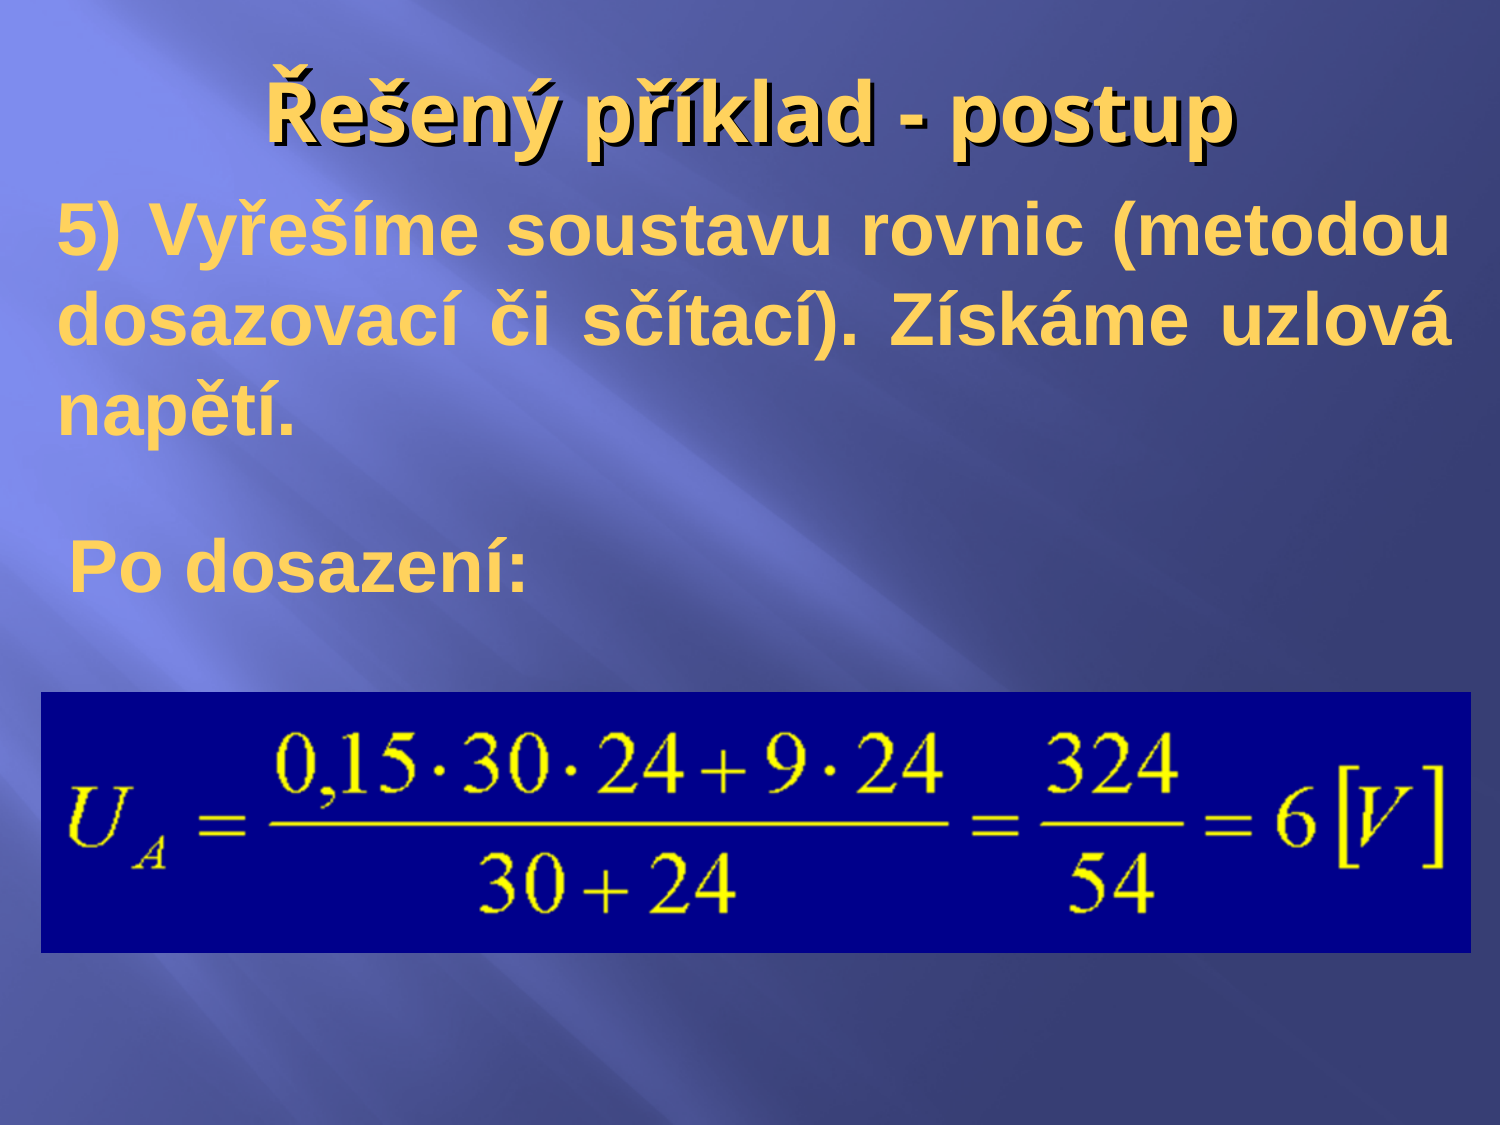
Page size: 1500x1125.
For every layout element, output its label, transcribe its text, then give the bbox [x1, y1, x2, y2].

text_box Po dosazení: [53, 503, 644, 622]
title Řešený příklad - postup [75, 45, 1426, 172]
text_box 5) Vyřešíme soustavu rovnic (metodou dosazovací či sčítací). Získáme uzlová napětí. [41, 172, 1471, 445]
picture [41, 692, 1471, 953]
